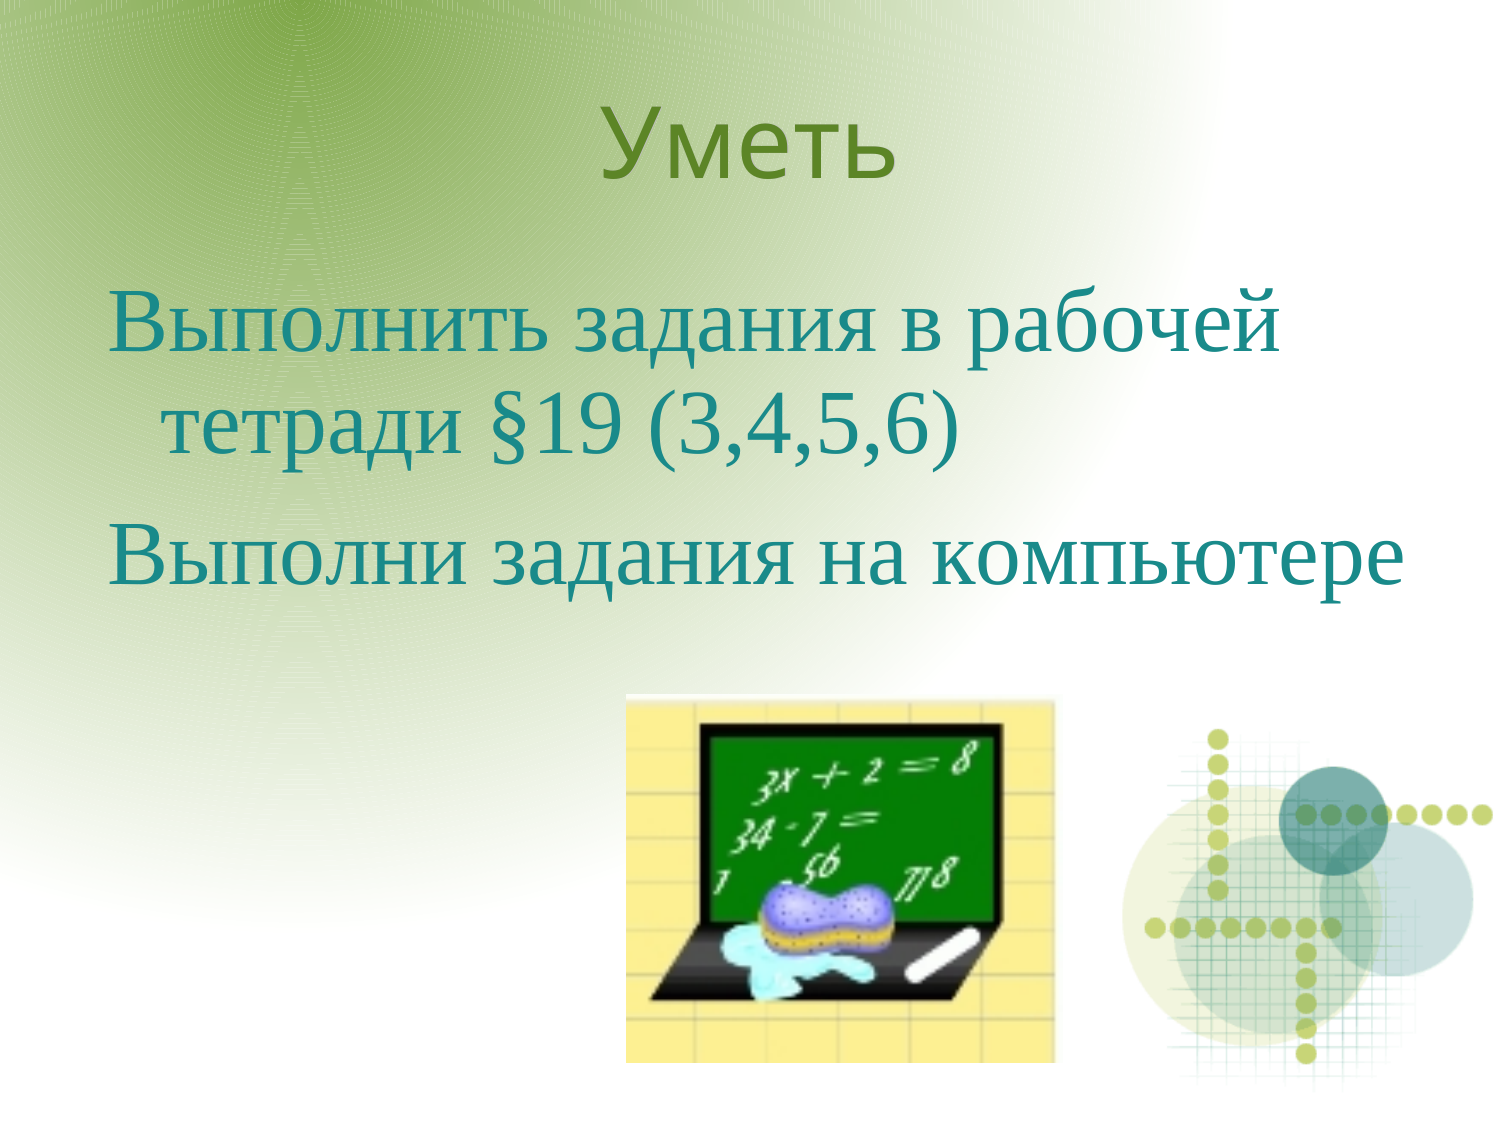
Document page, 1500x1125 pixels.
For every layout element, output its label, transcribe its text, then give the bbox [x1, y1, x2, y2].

list Выполнить задания в рабочей тетради §19 (3,4,5,6) Выполни задания на компьютере [75, 262, 1426, 1006]
title Уметь [75, 45, 1426, 234]
picture [626, 694, 1063, 1063]
picture [1110, 718, 1500, 1098]
